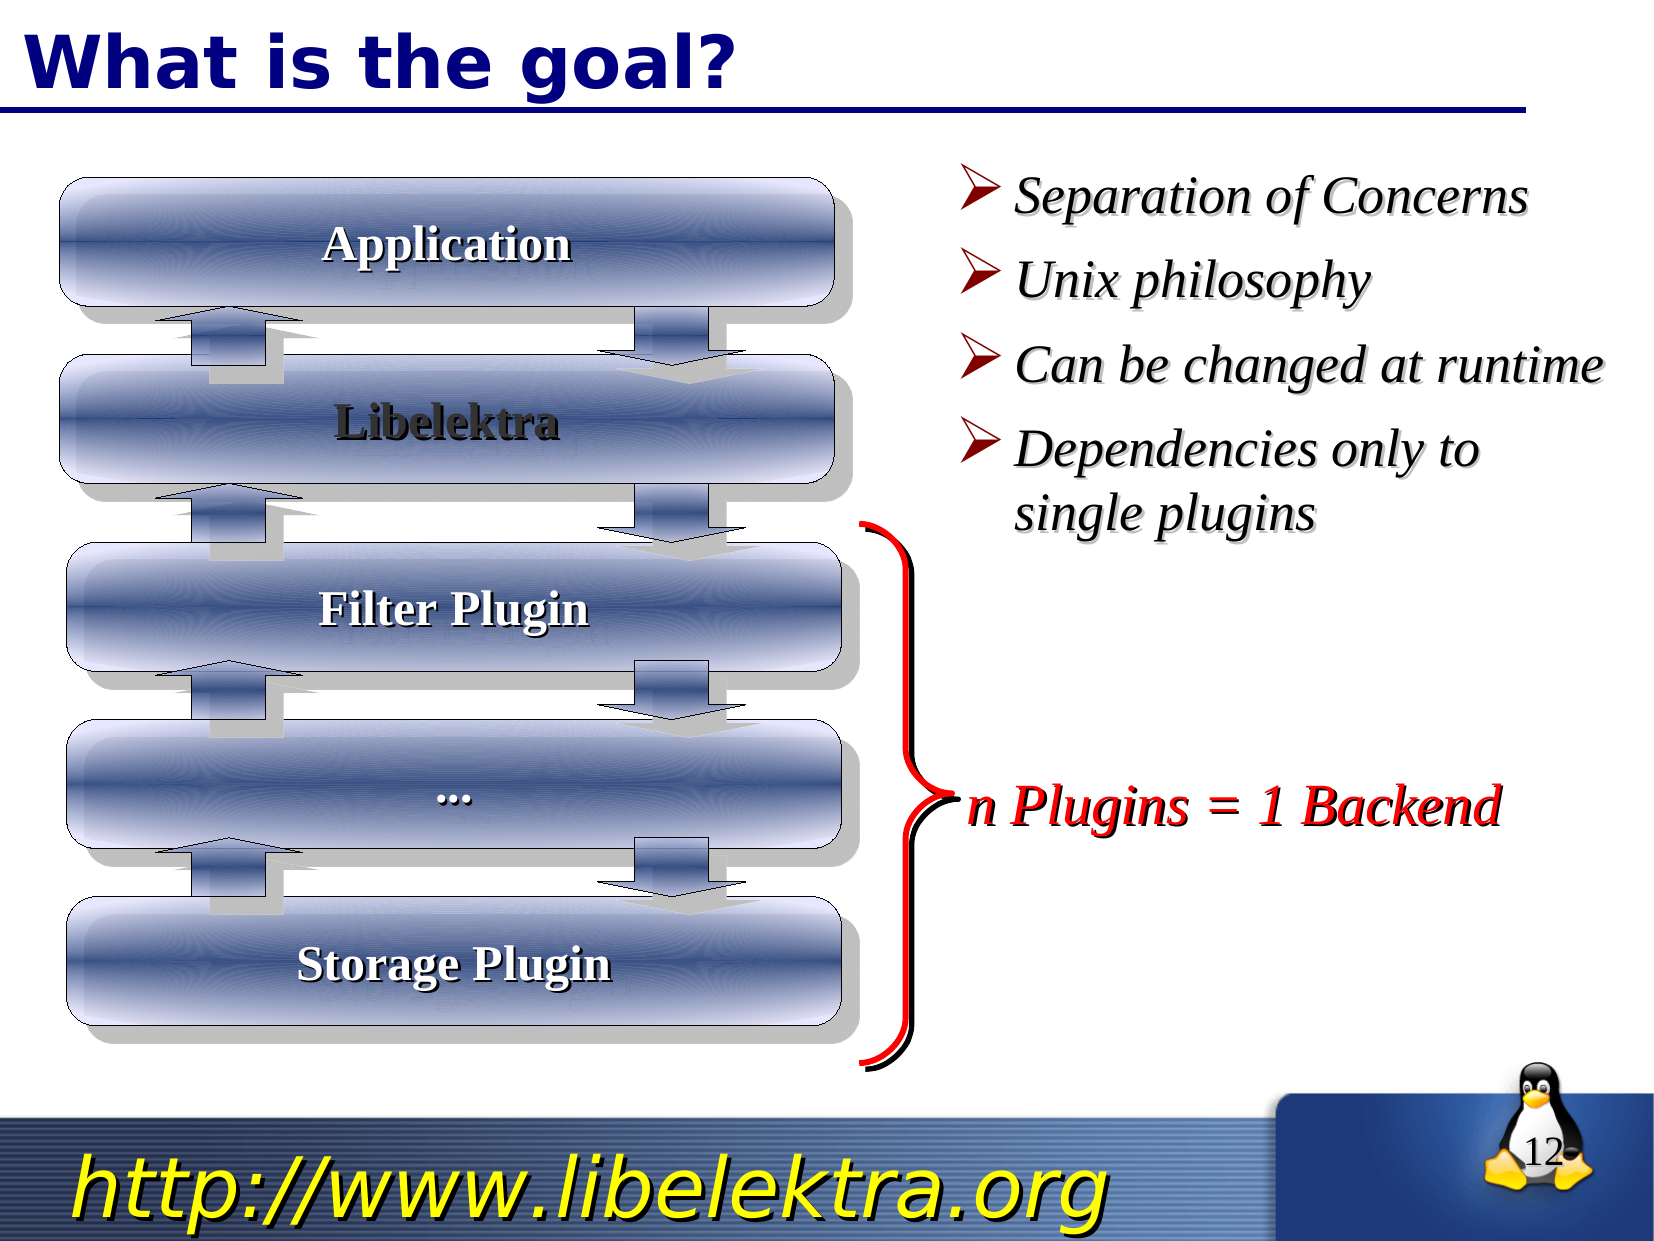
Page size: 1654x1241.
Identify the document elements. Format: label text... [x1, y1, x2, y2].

text_box ... [66, 719, 842, 849]
text_box Libelektra [59, 354, 835, 484]
text_box Application [59, 177, 835, 307]
text_box [597, 483, 746, 543]
text_box [597, 306, 746, 366]
text_box [155, 483, 303, 543]
text_box [155, 660, 303, 720]
picture [0, 1061, 1654, 1241]
picture [872, 1061, 883, 1065]
text_box [155, 306, 303, 366]
text_box Storage Plugin [66, 896, 842, 1026]
text_box What is the goal? [22, 14, 1611, 111]
text_box [155, 837, 303, 897]
text_box <Nummer> [1370, 1122, 1565, 1178]
text_box [597, 660, 746, 720]
text_box [597, 837, 746, 897]
list Separation of Concerns Unix philosophy Can be changed at runtime Dependencies only to single plugins [940, 153, 1636, 950]
text_box Filter Plugin [66, 542, 842, 672]
